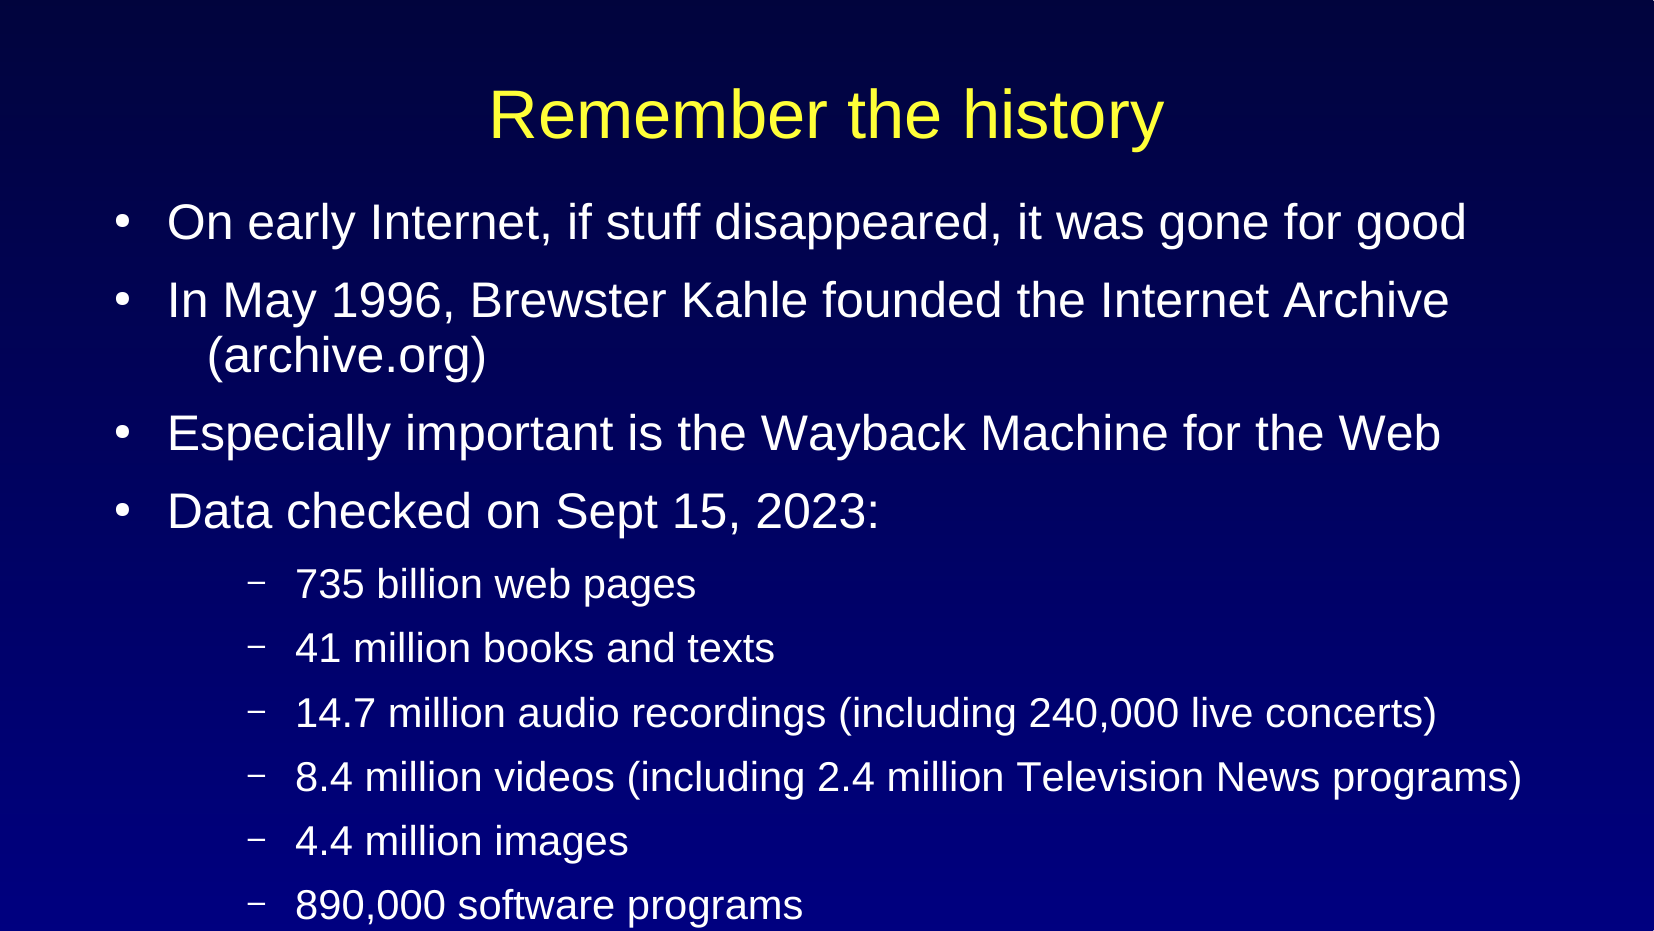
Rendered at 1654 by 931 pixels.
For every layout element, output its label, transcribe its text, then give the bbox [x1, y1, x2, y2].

title Remember the history [82, 37, 1571, 193]
list On early Internet, if stuff disappeared, it was gone for good In May 1996, Brewster Kahle founded the Internet Archive (archive.org) Especially important is the Wayback Machine for the Web Data checked on Sept 15, 2023: 735 billion web pages 41 million books and texts 14.7 million audio recordings (including 240,000 live concerts) 8.4 million videos (including 2.4 million Television News programs) 4.4 million images 890,000 software programs [82, 193, 1571, 929]
